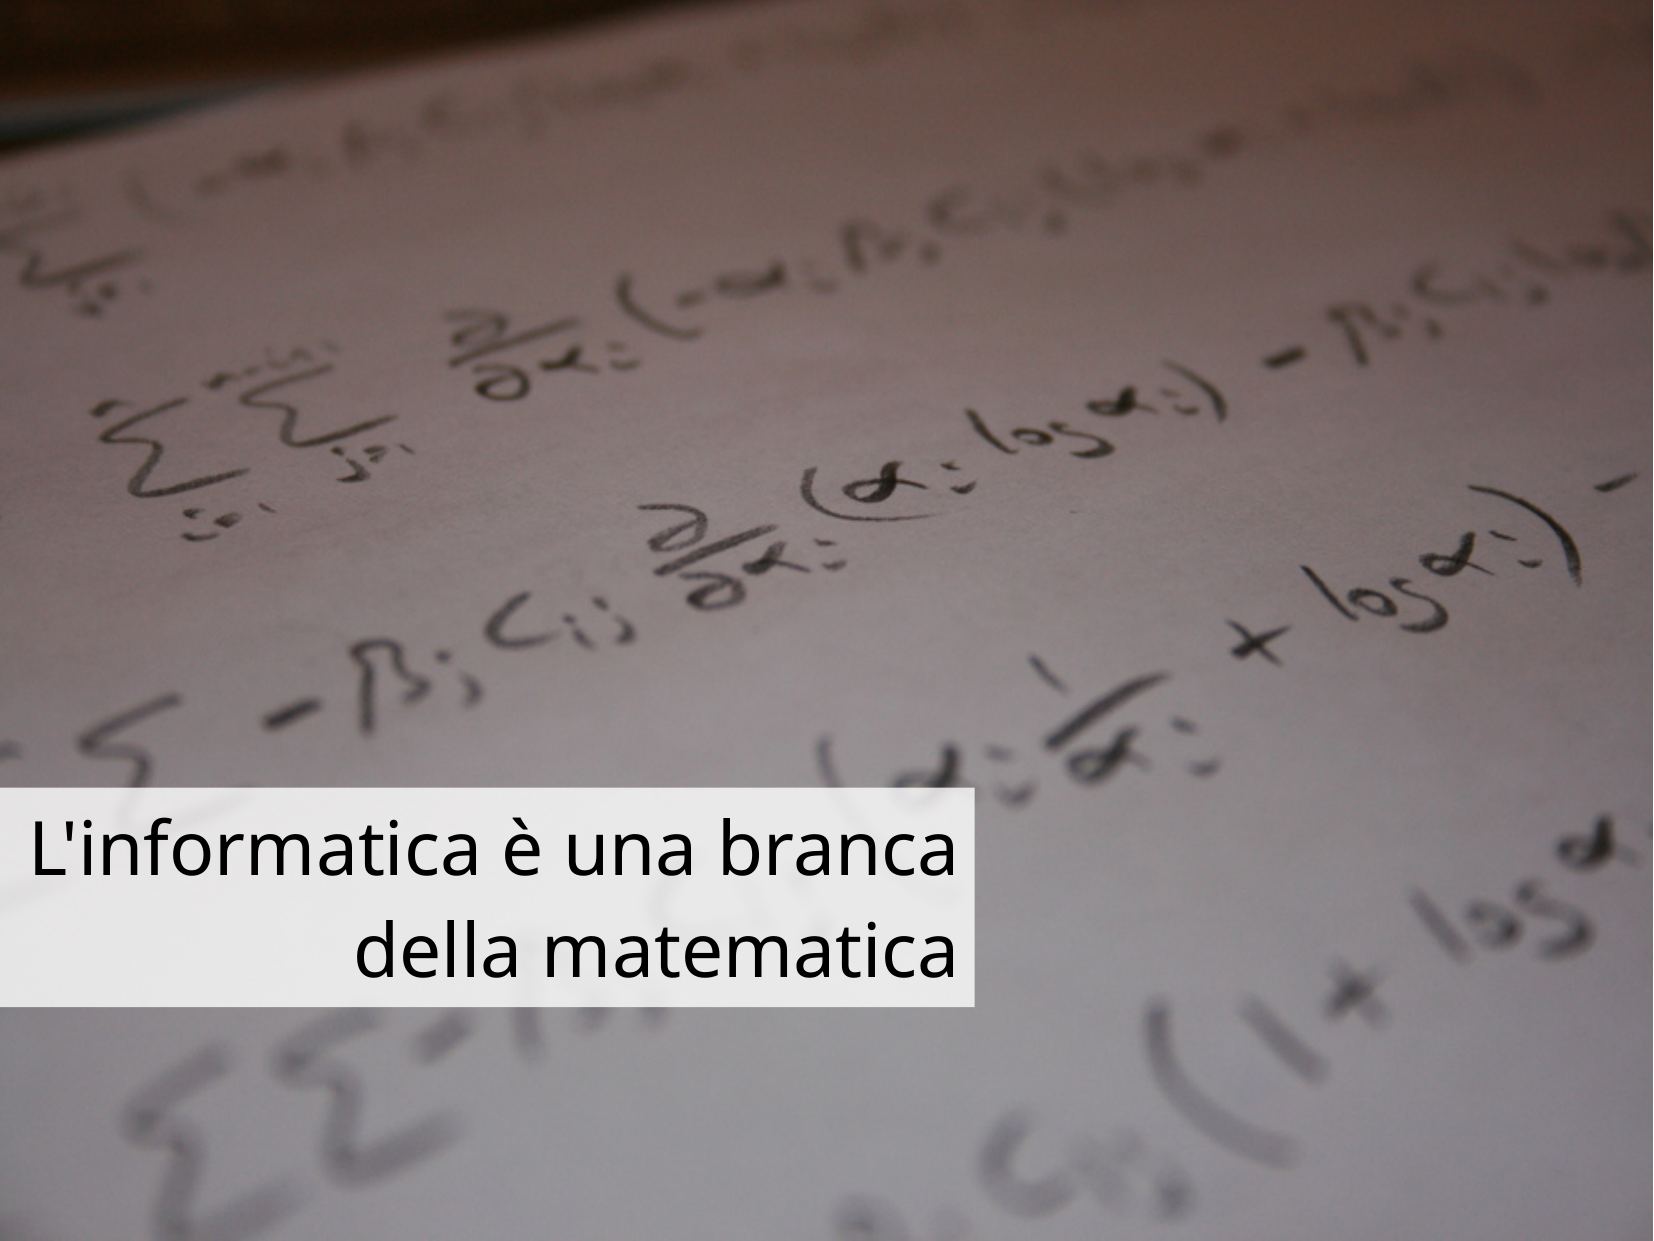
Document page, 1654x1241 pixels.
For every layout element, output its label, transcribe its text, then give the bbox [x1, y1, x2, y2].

picture [0, 0, 1653, 1241]
text_box L'informatica è una branca della matematica [0, 787, 975, 793]
